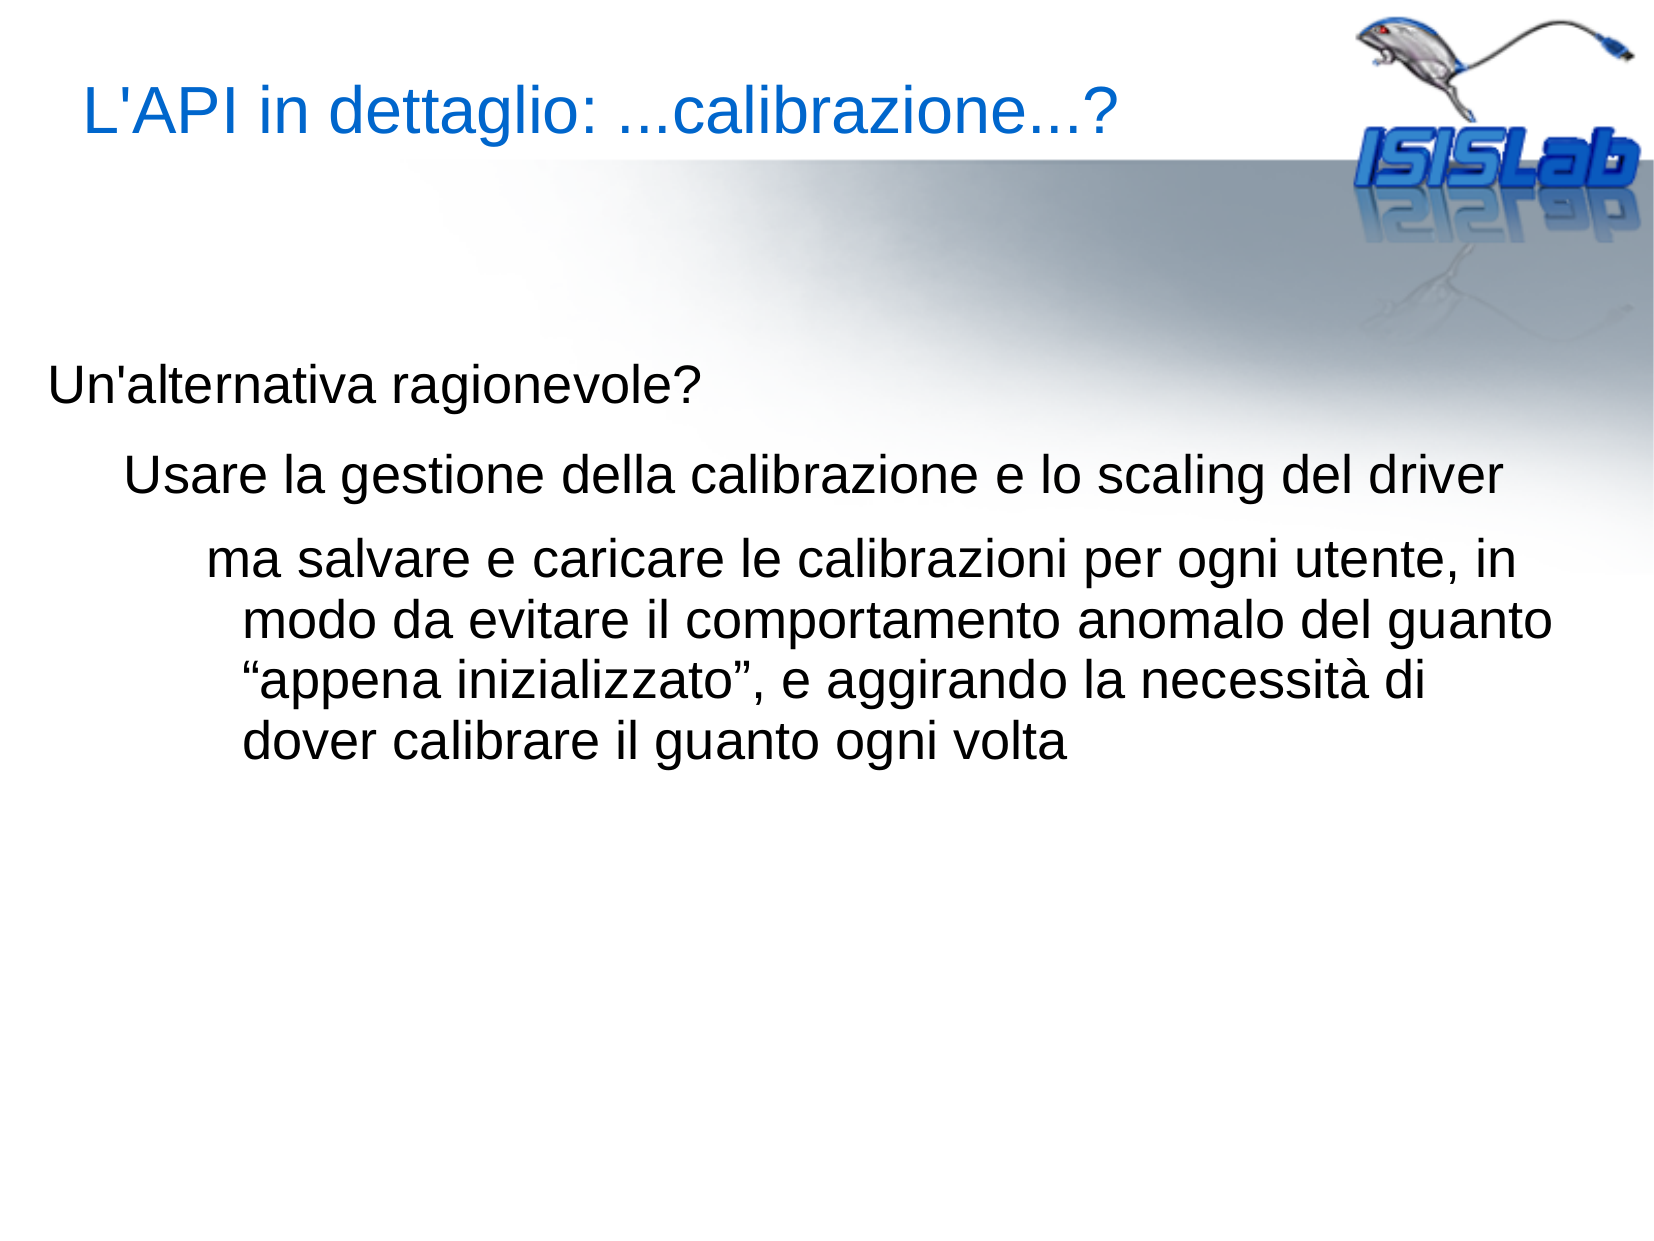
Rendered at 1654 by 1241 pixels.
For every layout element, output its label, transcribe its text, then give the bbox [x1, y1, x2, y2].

picture [0, 0, 1654, 1241]
list Un'alternativa ragionevole? Usare la gestione della calibrazione e lo scaling del driver ma salvare e caricare le calibrazioni per ogni utente, in modo da evitare il comportamento anomalo del guanto “appena inizializzato”, e aggirando la necessità di dover calibrare il guanto ogni volta [29, 354, 1571, 1182]
title L'API in dettaglio: ...calibrazione...? [82, 46, 1572, 175]
